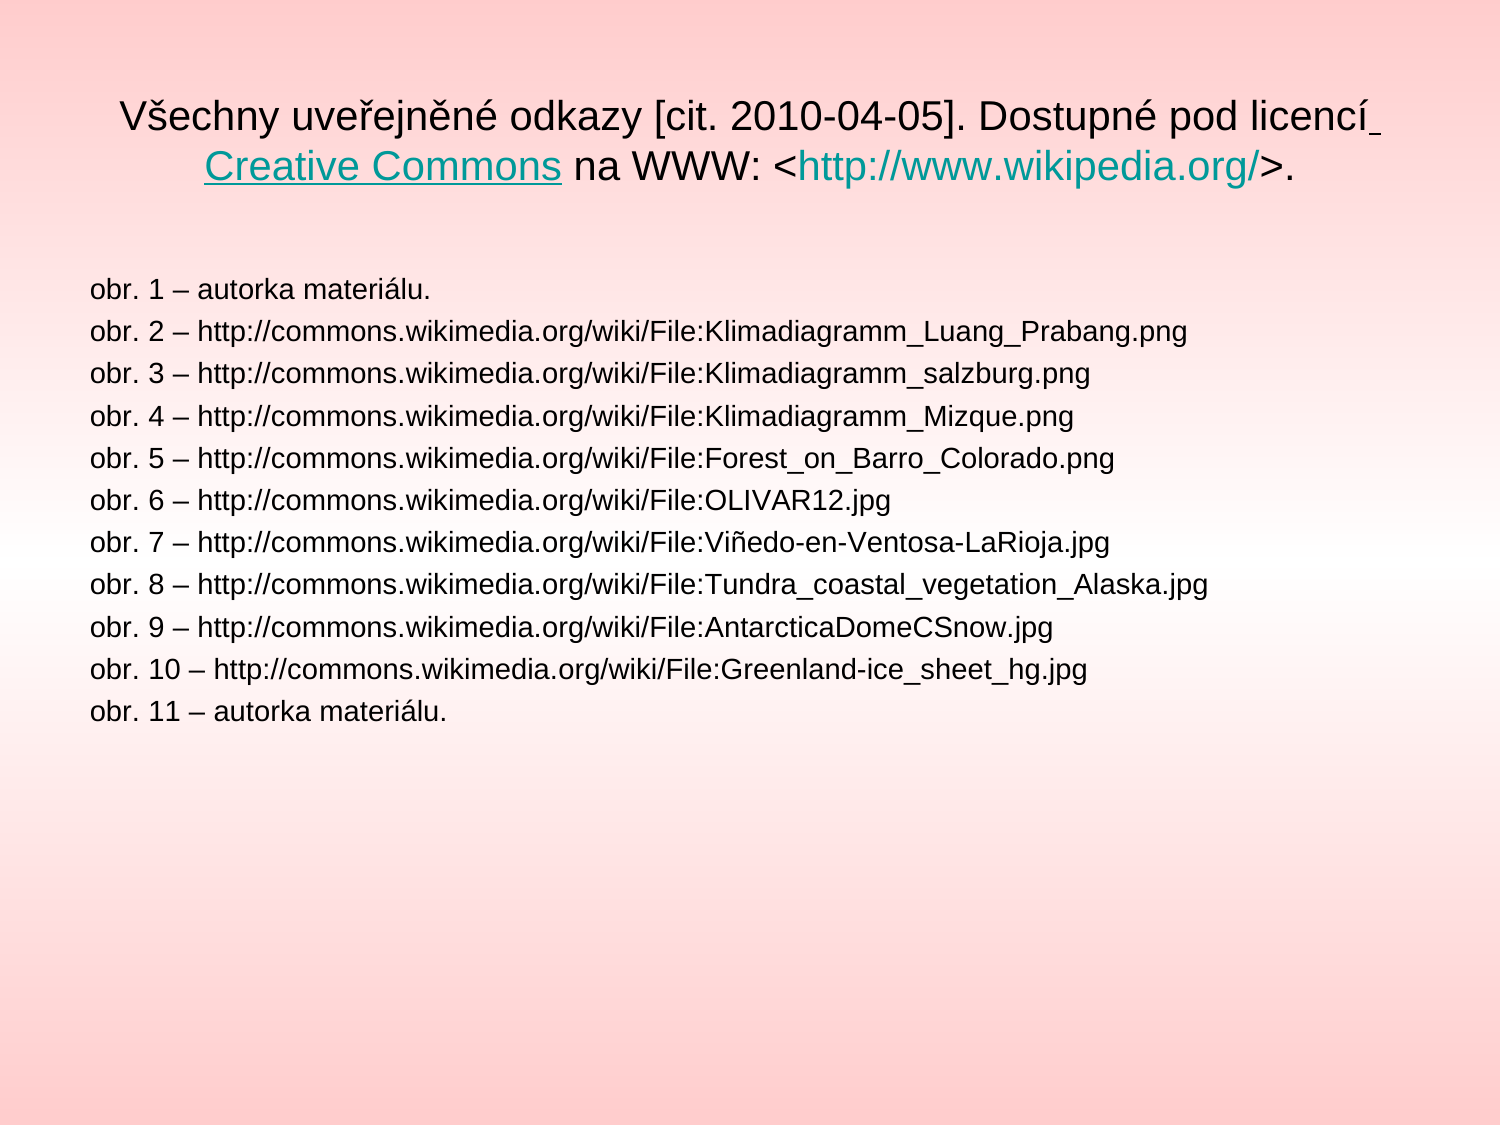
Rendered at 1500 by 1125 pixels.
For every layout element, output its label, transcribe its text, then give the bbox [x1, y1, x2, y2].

title Všechny uveřejněné odkazy [cit. 2010-04-05]. Dostupné pod licencí Creative Commons na WWW: <http://www.wikipedia.org/>. [75, 45, 1426, 233]
list obr. 1 – autorka materiálu. obr. 2 – http://commons.wikimedia.org/wiki/File:Klimadiagramm_Luang_Prabang.png obr. 3 – http://commons.wikimedia.org/wiki/File:Klimadiagramm_salzburg.png obr. 4 – http://commons.wikimedia.org/wiki/File:Klimadiagramm_Mizque.png obr. 5 – http://commons.wikimedia.org/wiki/File:Forest_on_Barro_Colorado.png obr. 6 – http://commons.wikimedia.org/wiki/File:OLIVAR12.jpg obr. 7 – http://commons.wikimedia.org/wiki/File:Viñedo-en-Ventosa-LaRioja.jpg obr. 8 – http://commons.wikimedia.org/wiki/File:Tundra_coastal_vegetation_Alaska.jpg obr. 9 – http://commons.wikimedia.org/wiki/File:AntarcticaDomeCSnow.jpg obr. 10 – http://commons.wikimedia.org/wiki/File:Greenland-ice_sheet_hg.jpg obr. 11 – autorka materiálu. [75, 262, 1426, 1006]
